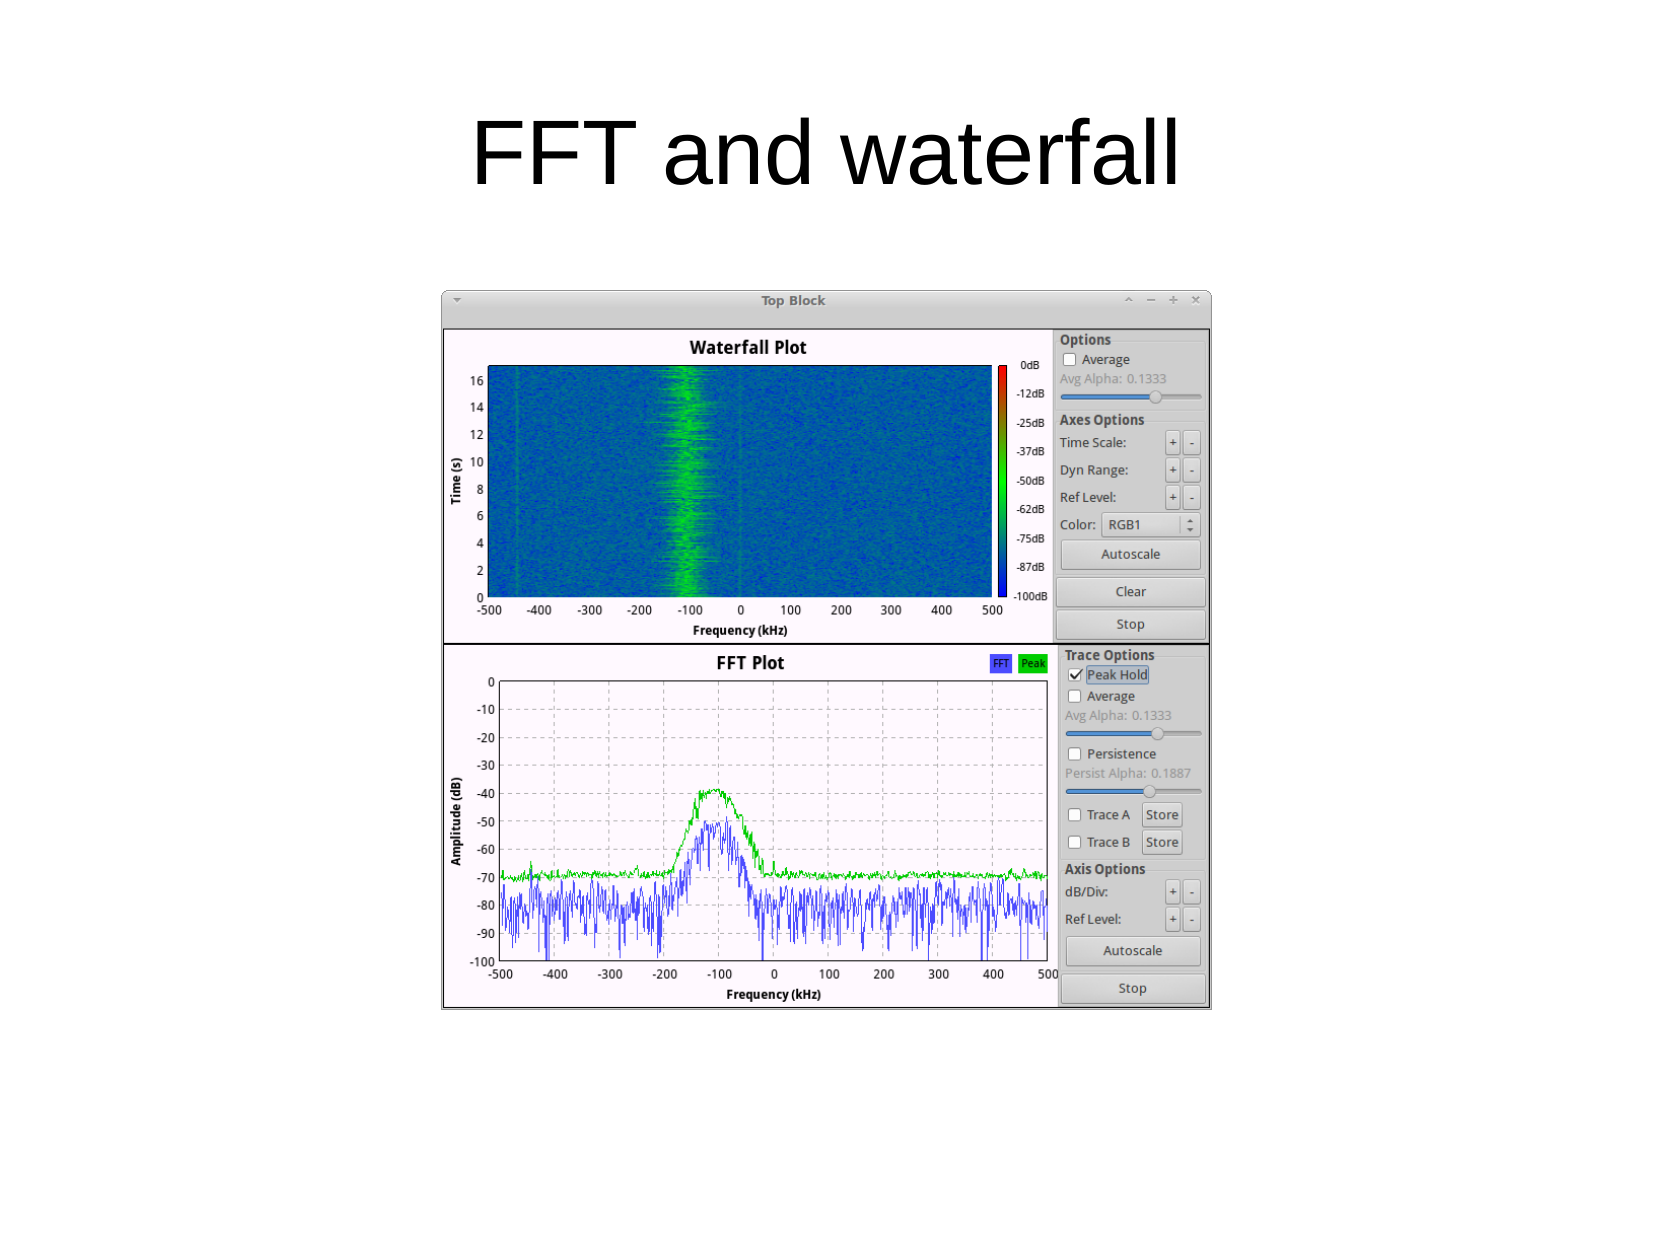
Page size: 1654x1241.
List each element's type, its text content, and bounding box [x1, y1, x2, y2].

picture [441, 290, 1212, 1010]
title FFT and waterfall [82, 49, 1571, 257]
